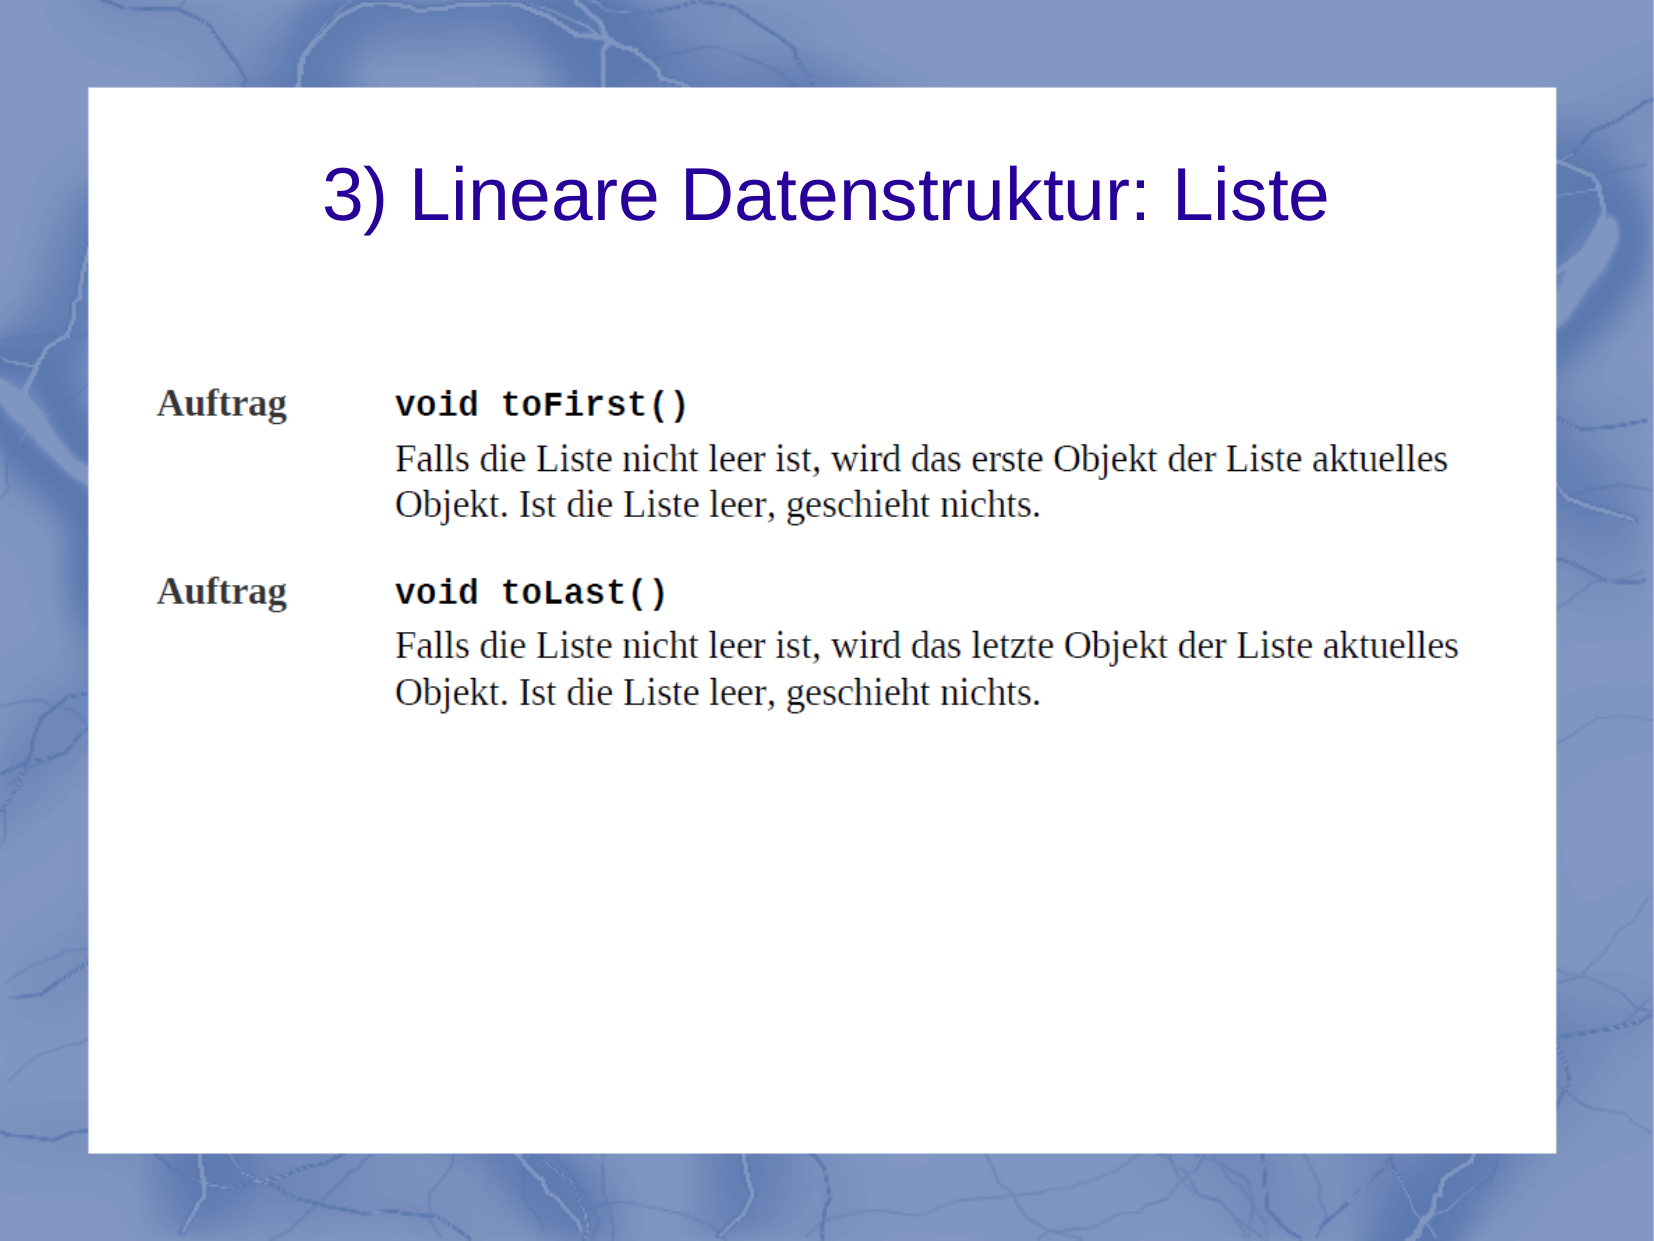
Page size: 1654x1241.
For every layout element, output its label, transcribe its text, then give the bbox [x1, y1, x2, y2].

picture [0, 0, 1654, 1241]
title 3) Lineare Datenstruktur: Liste [118, 90, 1536, 298]
